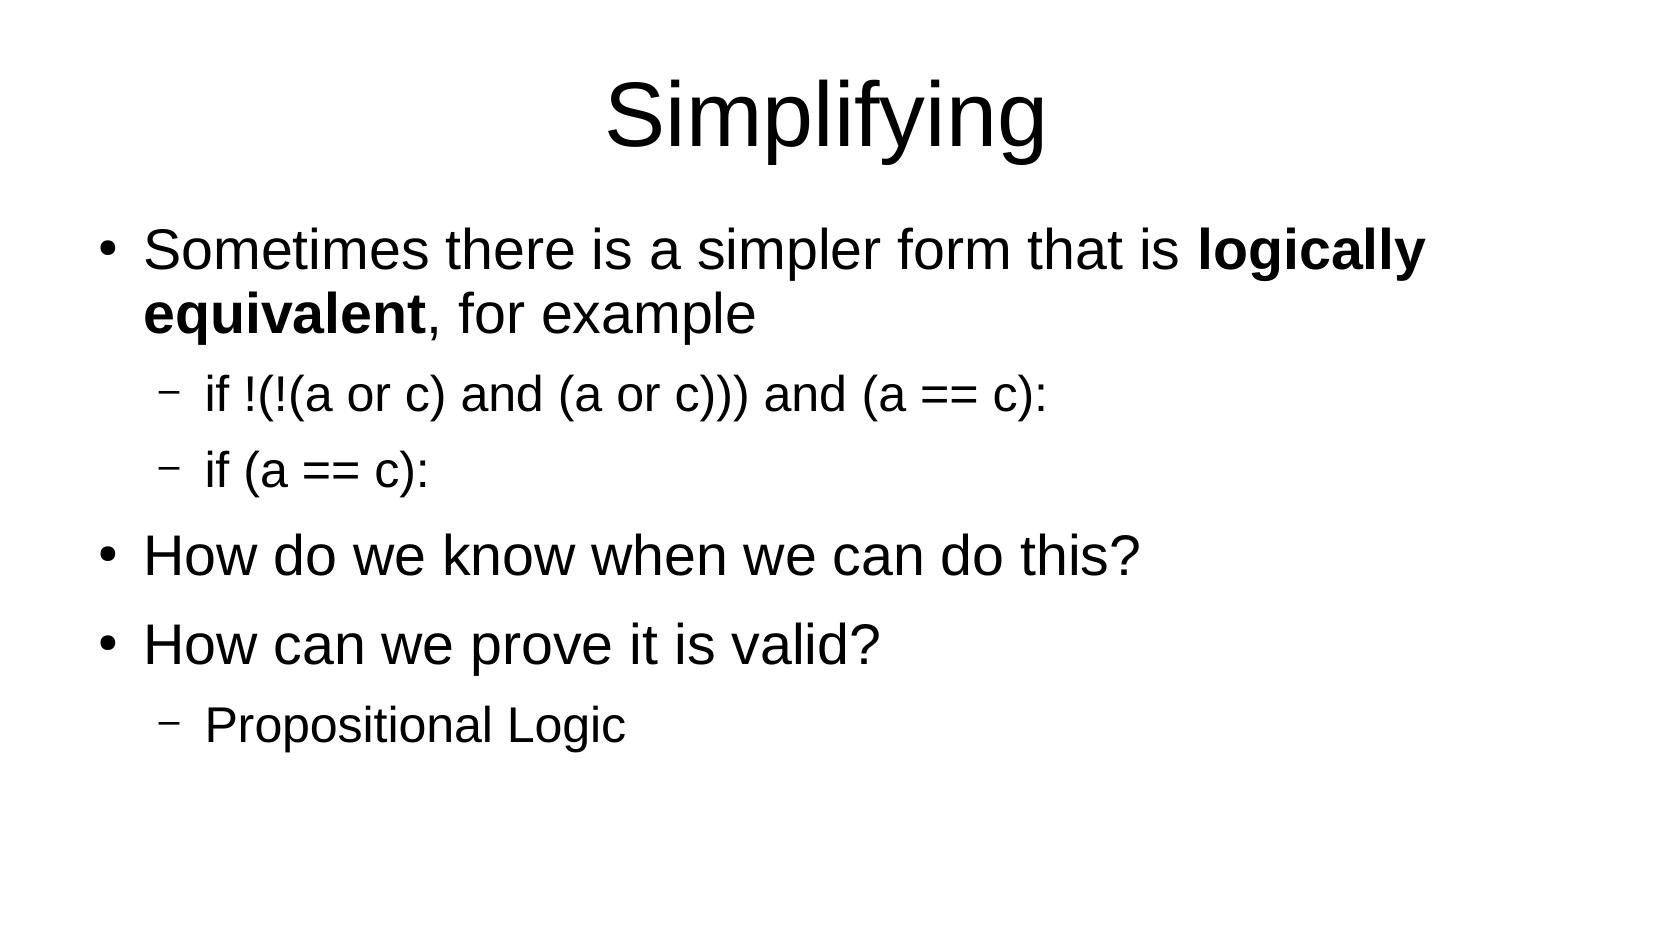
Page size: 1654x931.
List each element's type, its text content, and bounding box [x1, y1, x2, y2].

list Sometimes there is a simpler form that is logically equivalent, for example if !(!(a or c) and (a or c))) and (a == c): if (a == c): How do we know when we can do this? How can we prove it is valid? Propositional Logic [82, 217, 1571, 758]
title Simplifying [82, 37, 1571, 193]
